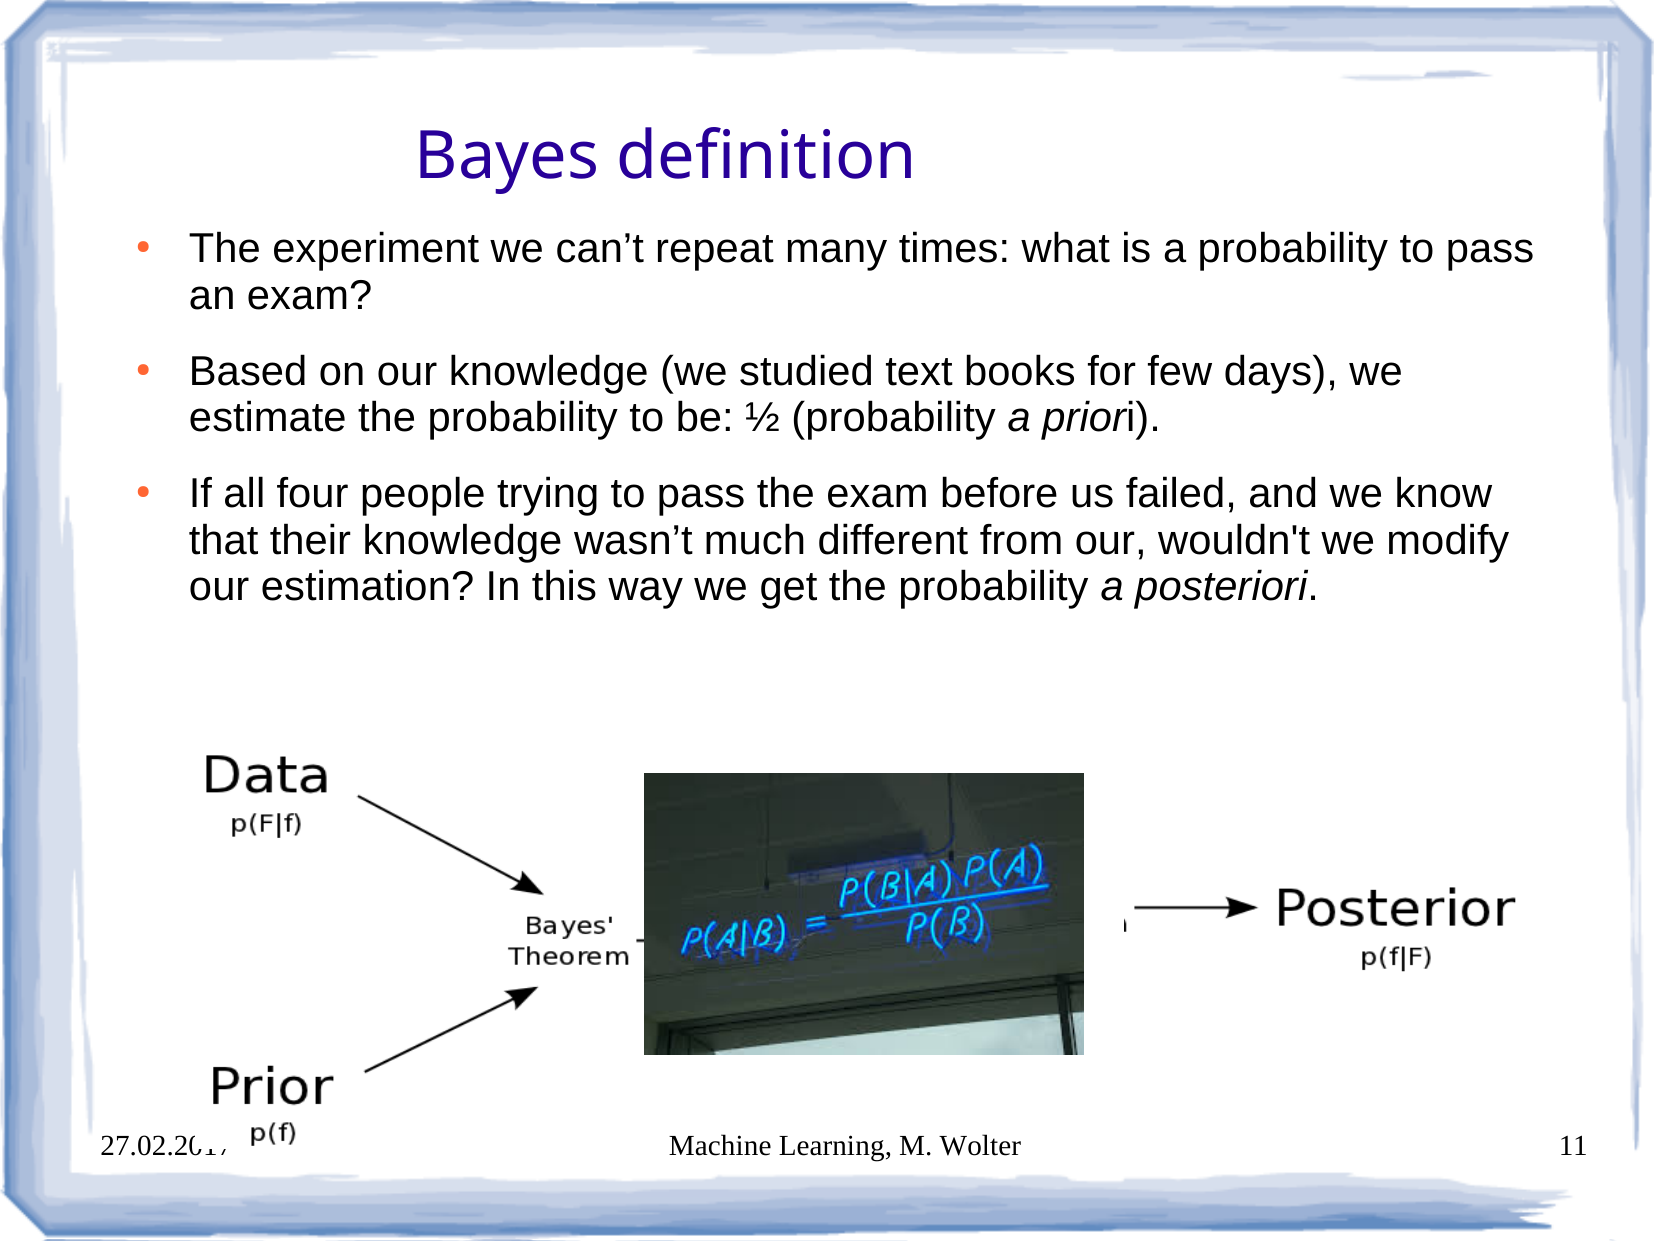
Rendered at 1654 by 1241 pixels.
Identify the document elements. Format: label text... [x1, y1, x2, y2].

list The experiment we can’t repeat many times: what is a probability to pass an exam? Based on our knowledge (we studied text books for few days), we estimate the probability to be: ½ (probability a priori). If all four people trying to pass the exam before us failed, and we know that their knowledge wasn’t much different from our, wouldn't we modify our estimation? In this way we get the probability a posteriori. [118, 225, 1571, 945]
title Bayes definition [82, 49, 1250, 257]
picture [0, 0, 1654, 1241]
